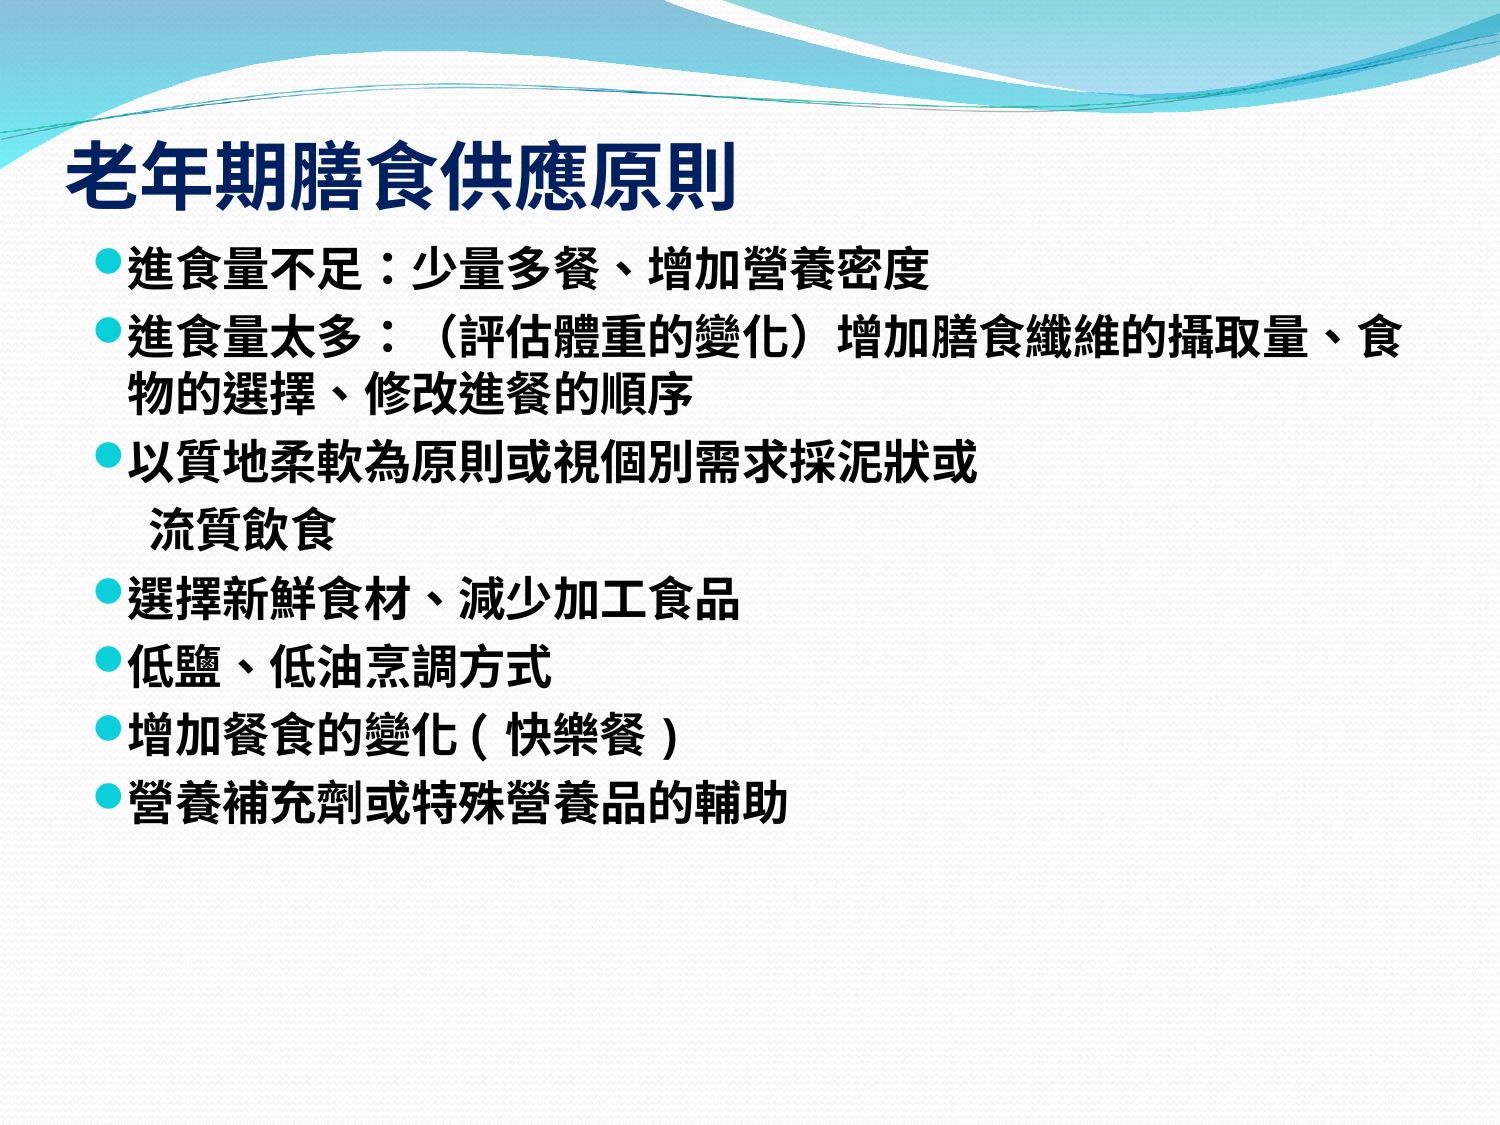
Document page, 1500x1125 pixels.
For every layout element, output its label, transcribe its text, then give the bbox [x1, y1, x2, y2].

title 老年期膳食供應原則 [64, 115, 1426, 221]
picture [0, 0, 1500, 1125]
list 進食量不足：少量多餐、增加營養密度 進食量太多：（評估體重的變化）增加膳食纖維的攝取量、食物的選擇、修改進餐的順序 以質地柔軟為原則或視個別需求採泥狀或 流質飲食 選擇新鮮食材、減少加工食品 低鹽、低油烹調方式 增加餐食的變化(快樂餐) 營養補充劑或特殊營養品的輔助 [76, 231, 1425, 1038]
